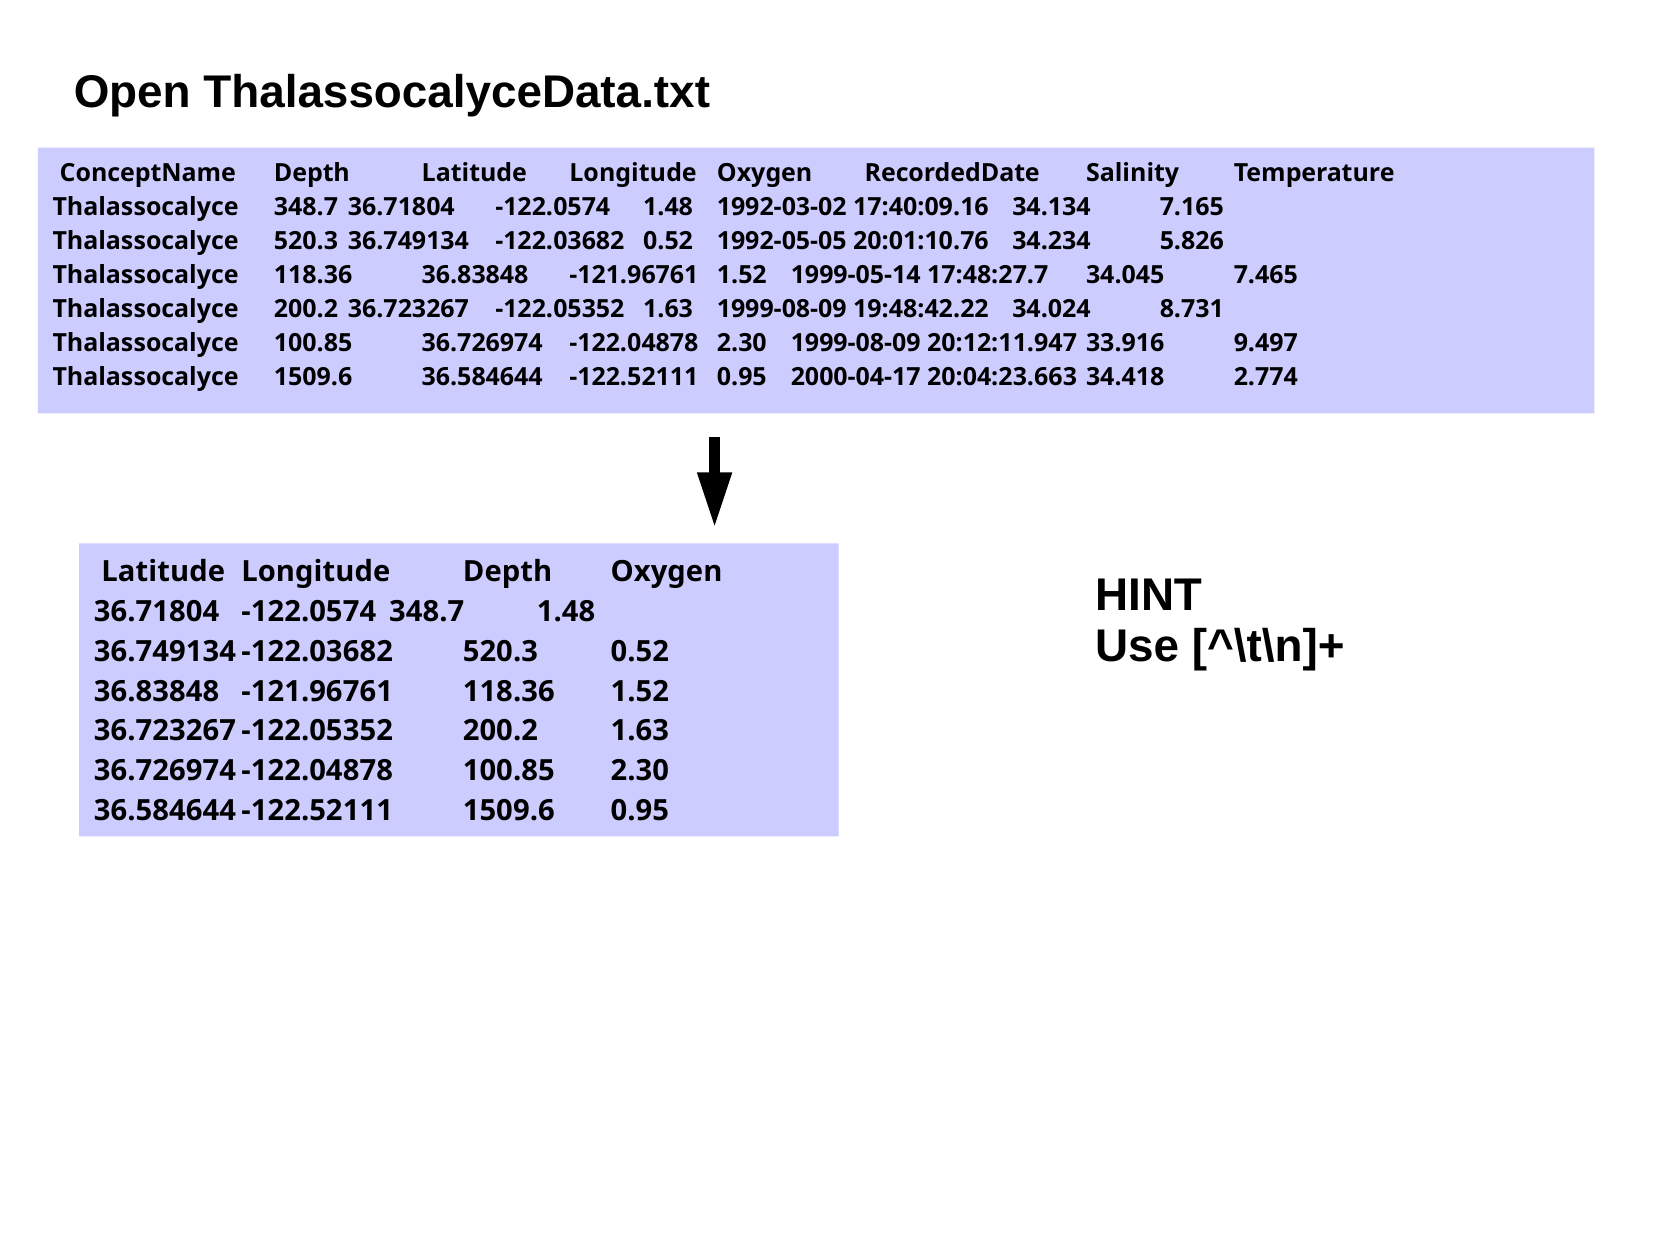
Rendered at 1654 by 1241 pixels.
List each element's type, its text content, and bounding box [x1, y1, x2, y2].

text_box Open ThalassocalyceData.txt [59, 59, 761, 126]
text_box ConceptName Depth Latitude Longitude Oxygen RecordedDate Salinity Temperature Thalassocalyce 348.7 36.71804 -122.0574 1.48 1992-03-02 17:40:09.16 34.134 7.165 Thalassocalyce 520.3 36.749134 -122.03682 0.52 1992-05-05 20:01:10.76 34.234 5.826 Thalassocalyce 118.36 36.83848 -121.96761 1.52 1999-05-14 17:48:27.7 34.045 7.465 Thalassocalyce 200.2 36.723267 -122.05352 1.63 1999-08-09 19:48:42.22 34.024 8.731 Thalassocalyce 100.85 36.726974 -122.04878 2.30 1999-08-09 20:12:11.947 33.916 9.497 Thalassocalyce 1509.6 36.584644 -122.52111 0.95 2000-04-17 20:04:23.663 34.418 2.774 [37, 147, 1595, 414]
text_box Latitude Longitude Depth Oxygen 36.71804 -122.0574 348.7 1.48 36.749134 -122.03682 520.3 0.52 36.83848 -121.96761 118.36 1.52 36.723267 -122.05352 200.2 1.63 36.726974 -122.04878 100.85 2.30 36.584644 -122.52111 1509.6 0.95 [79, 543, 839, 798]
text_box HINT Use [^\t\n]+ [1080, 561, 1447, 680]
